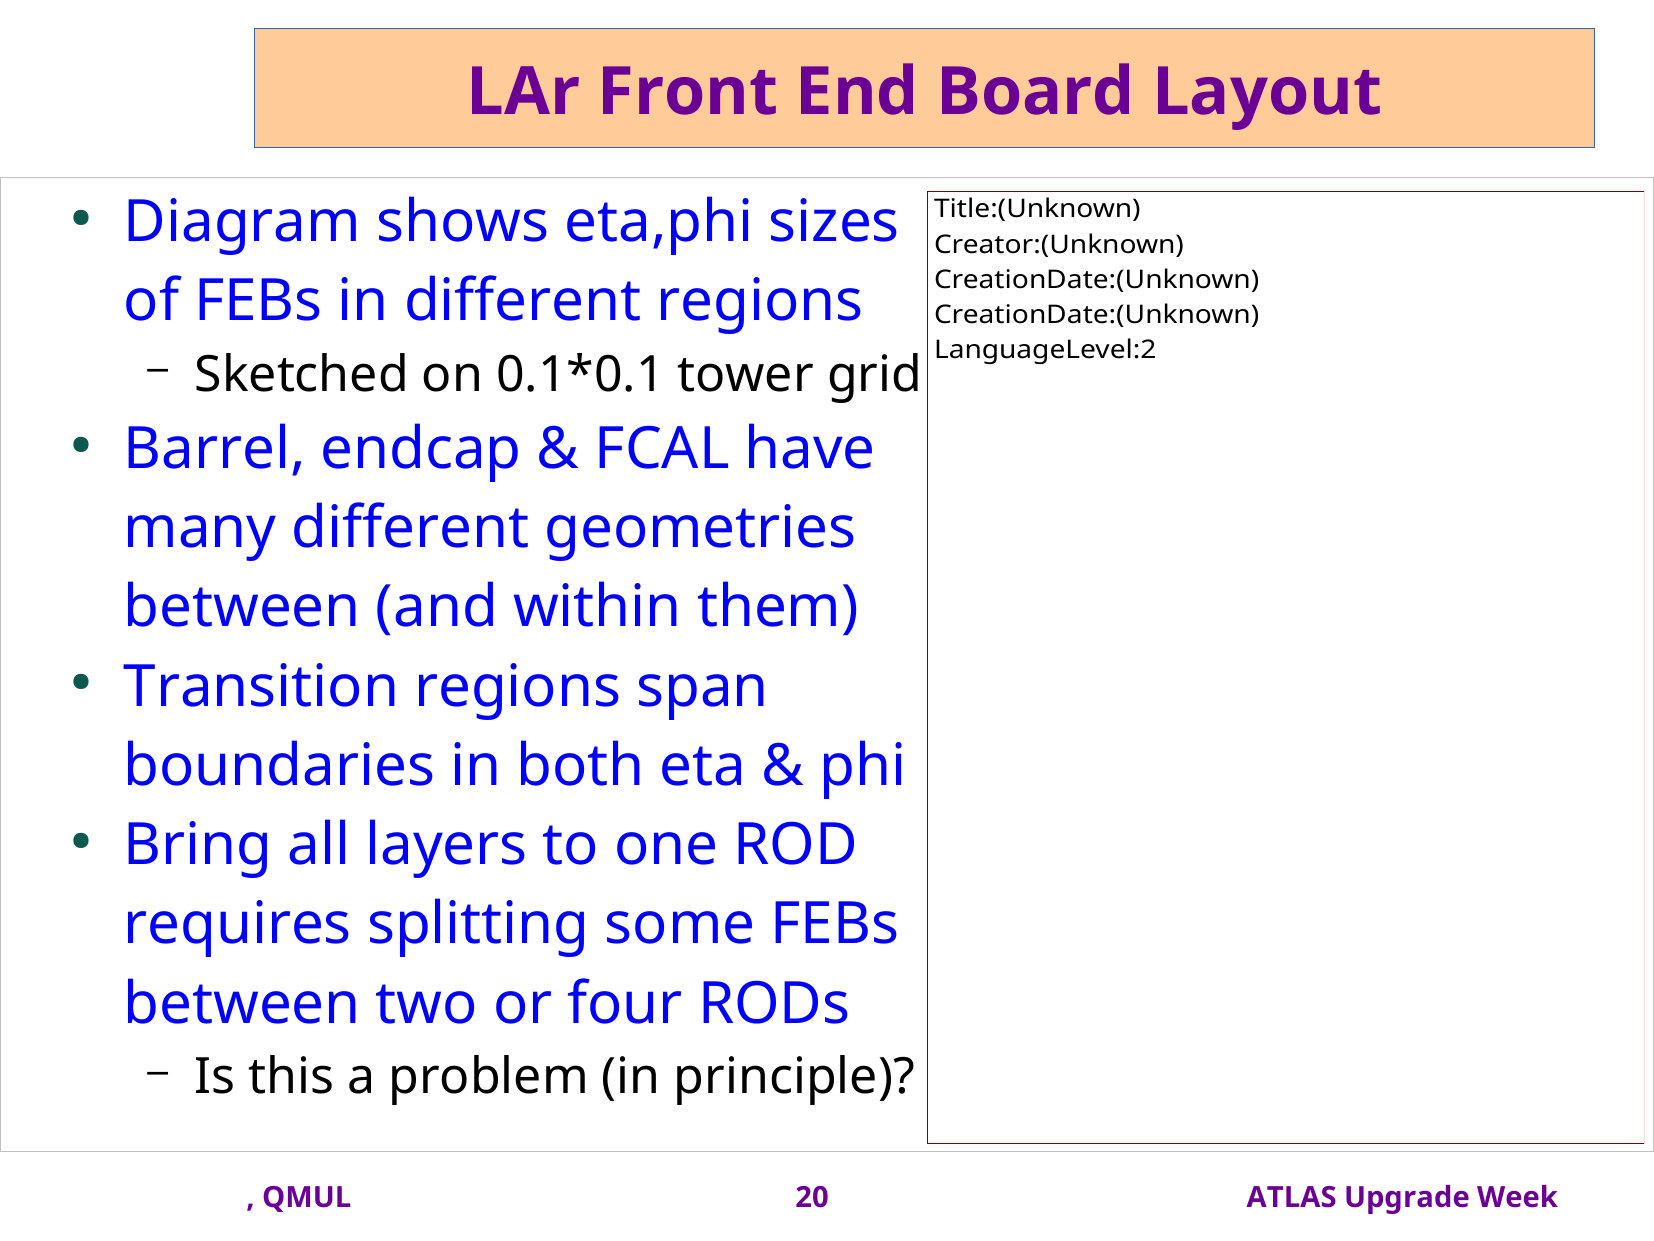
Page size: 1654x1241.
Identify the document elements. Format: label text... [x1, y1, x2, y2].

title LAr Front End Board Layout [254, 28, 1595, 148]
list Diagram shows eta,phi sizes of FEBs in different regions Sketched on 0.1*0.1 tower grid Barrel, endcap & FCAL have many different geometries between (and within them) Transition regions span boundaries in both eta & phi Bring all layers to one ROD requires splitting some FEBs between two or four RODs Is this a problem (in principle)? [52, 179, 932, 1132]
picture [924, 189, 1645, 1144]
